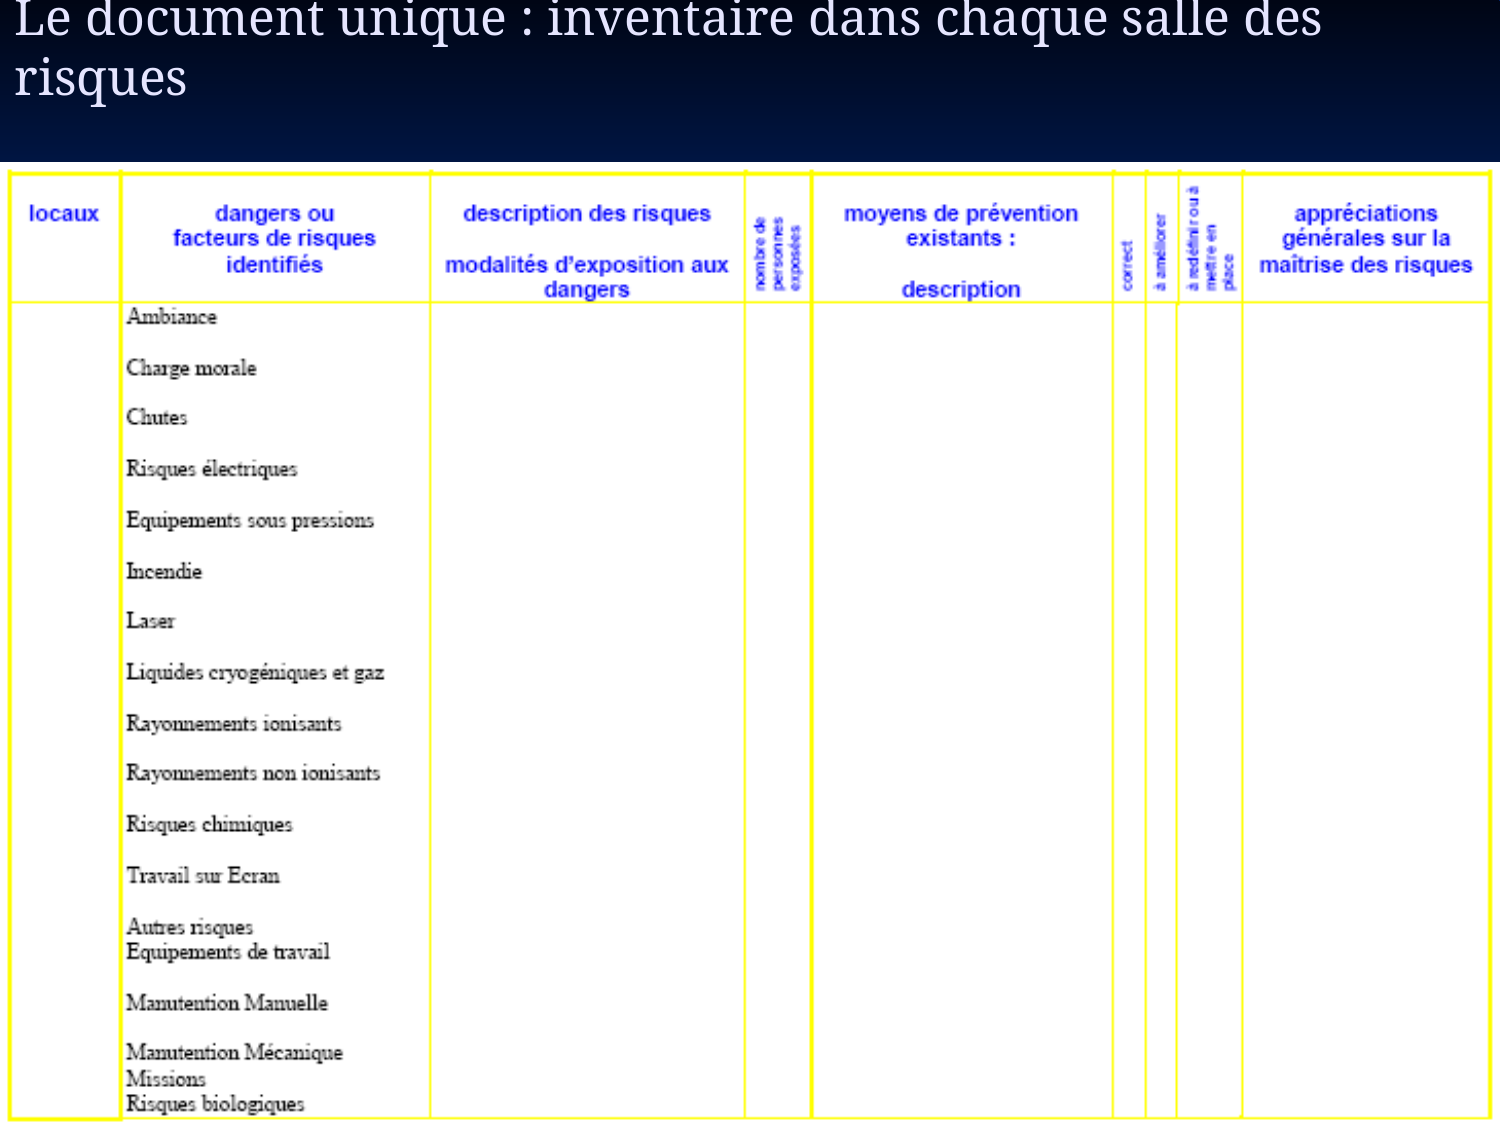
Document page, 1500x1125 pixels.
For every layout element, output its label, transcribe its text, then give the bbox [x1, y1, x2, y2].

text_box Le document unique : inventaire dans chaque salle des risques [0, 0, 1500, 91]
picture [0, 162, 1500, 1125]
